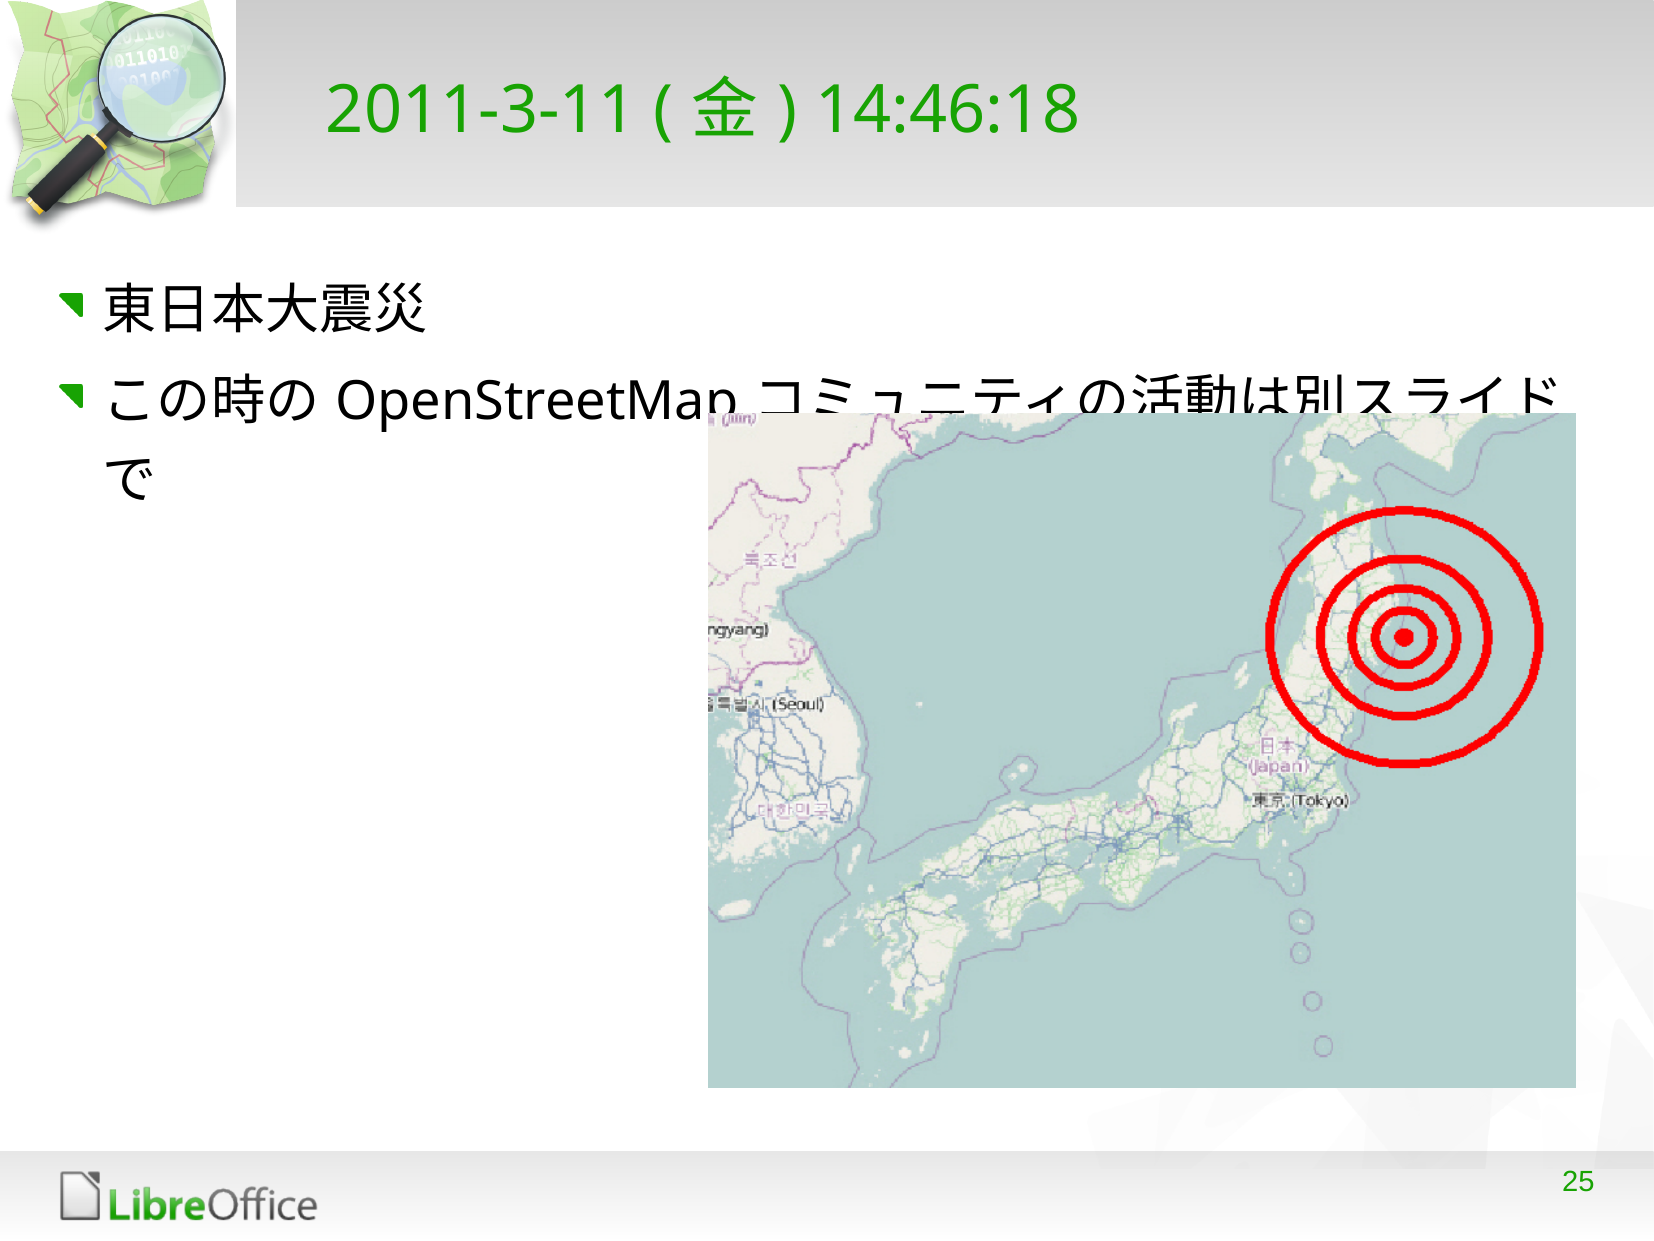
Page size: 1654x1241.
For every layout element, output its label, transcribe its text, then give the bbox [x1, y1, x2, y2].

picture [708, 413, 1654, 1169]
list 東日本大震災 この時のOpenStreetMapコミュニティの活動は別スライドで [59, 265, 1595, 986]
picture [41, 1152, 337, 1240]
title 2011-3-11 (金) 14:46:18 [265, 29, 1595, 178]
picture [0, 0, 237, 237]
